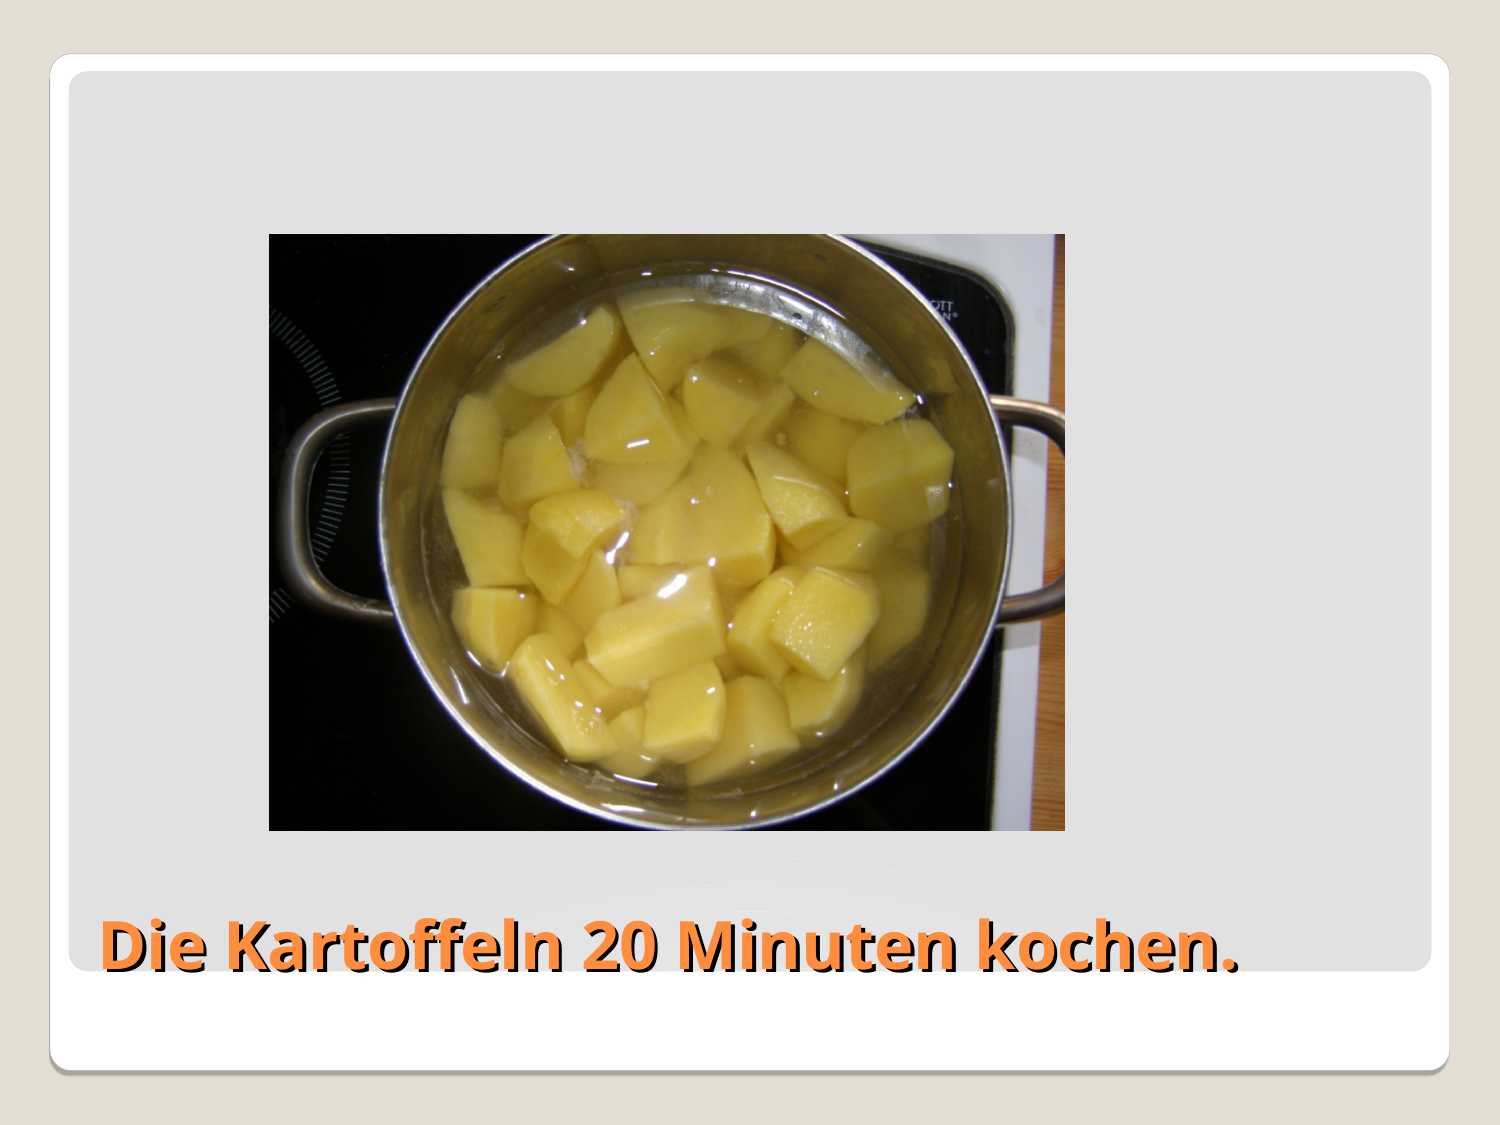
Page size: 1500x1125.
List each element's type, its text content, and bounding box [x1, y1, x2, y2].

title Die Kartoffeln 20 Minuten kochen. [82, 817, 1426, 991]
picture [269, 234, 1065, 831]
